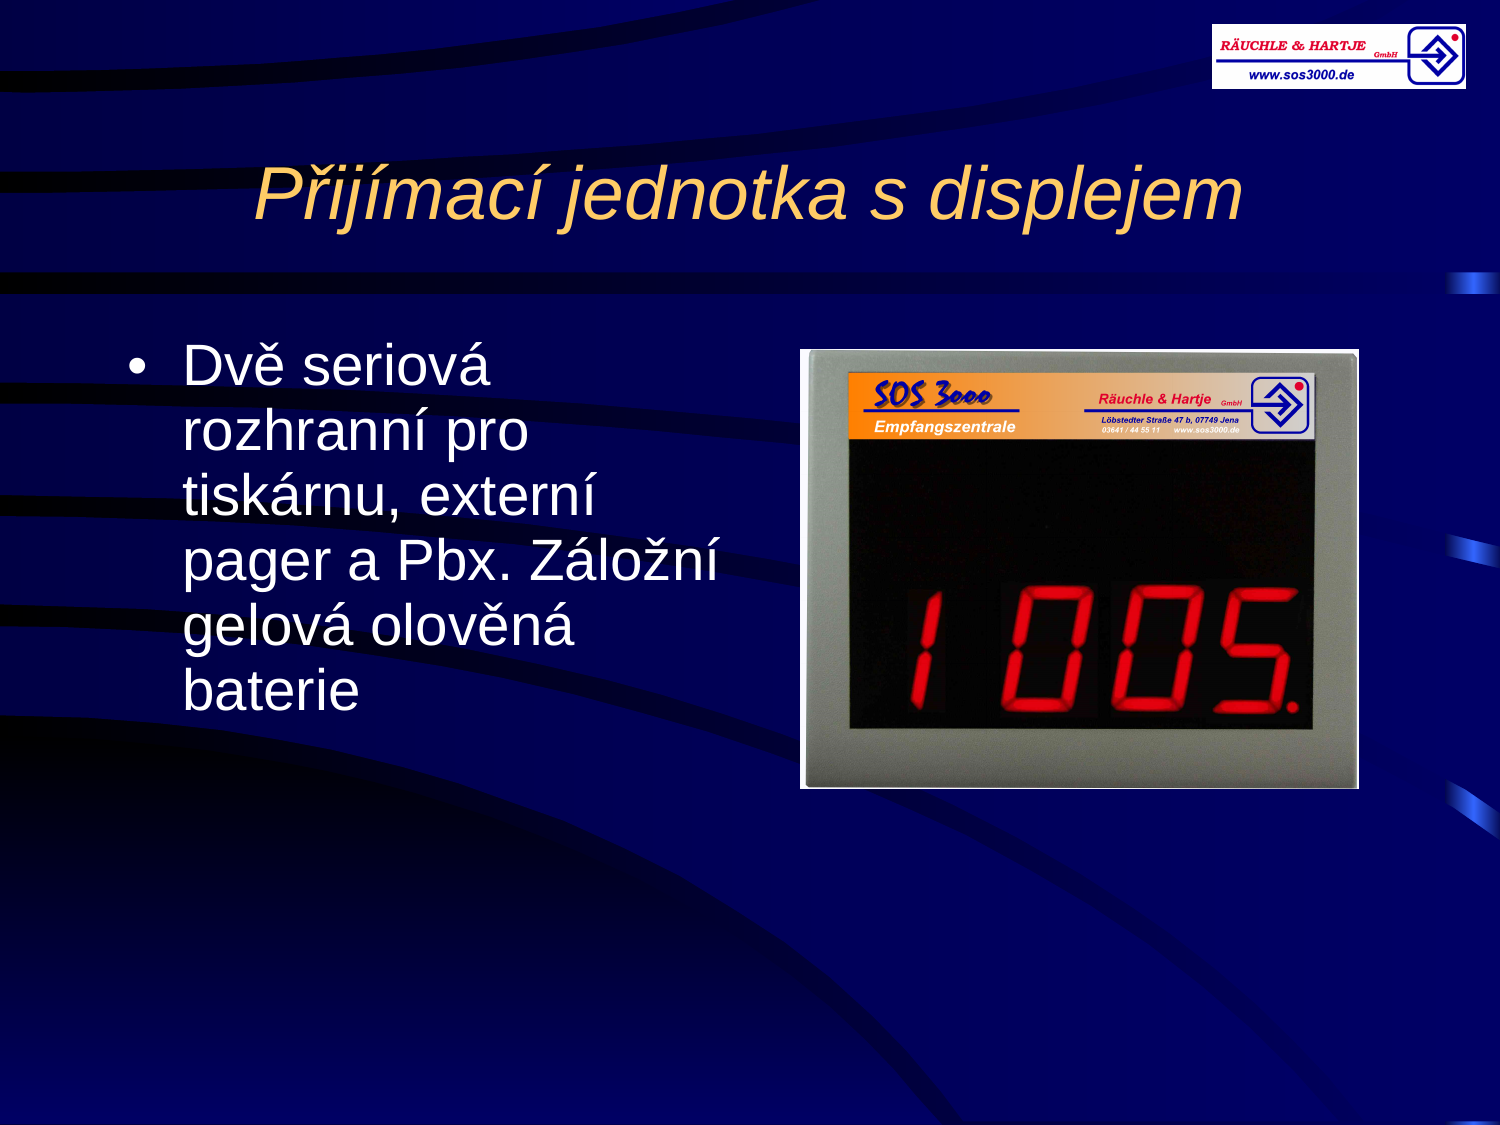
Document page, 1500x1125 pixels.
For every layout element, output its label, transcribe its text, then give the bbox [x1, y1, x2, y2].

picture [800, 349, 1359, 789]
picture [1212, 24, 1466, 89]
title Přijímací jednotka s displejem [112, 99, 1388, 288]
list Dvě seriová rozhranní pro tiskárnu, externí pager a Pbx. Záložní gelová olověná baterie [112, 324, 738, 851]
